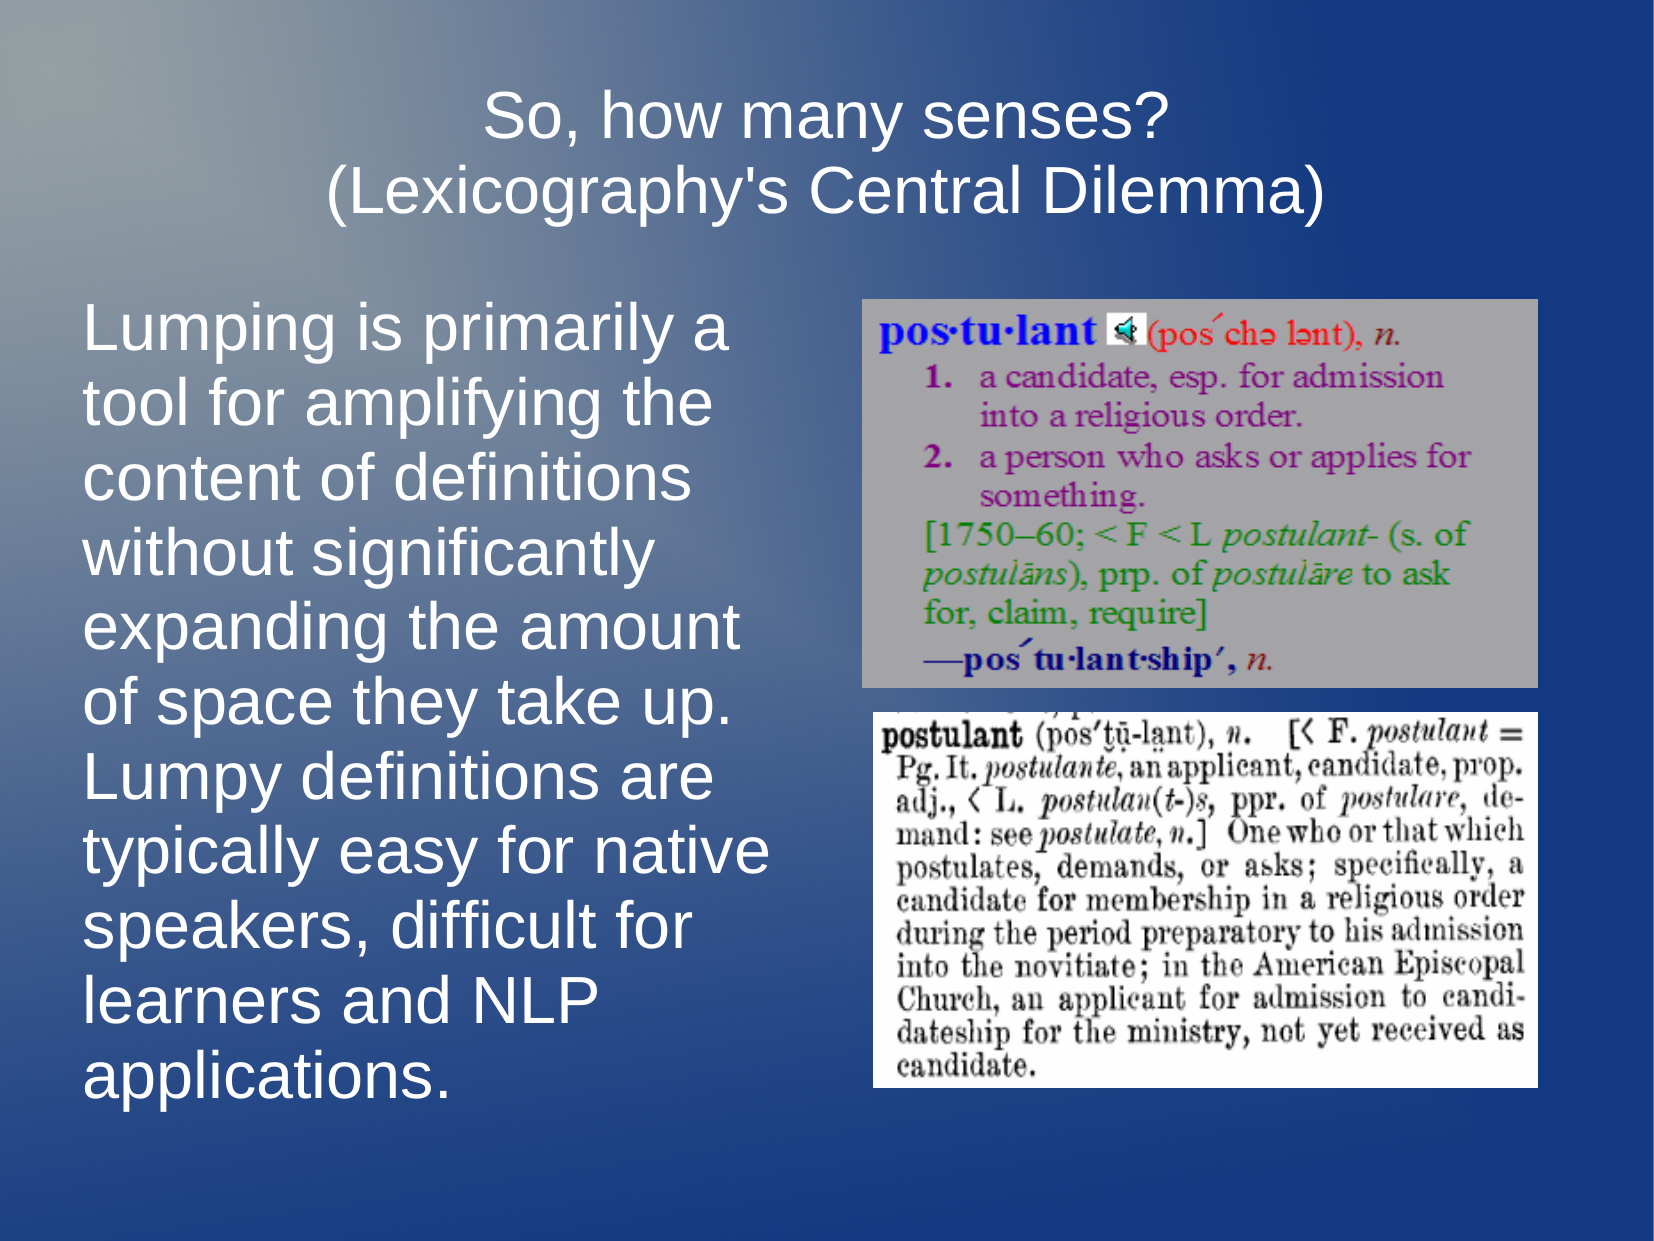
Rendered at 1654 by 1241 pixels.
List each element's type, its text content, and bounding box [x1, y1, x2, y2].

title So, how many senses? (Lexicography's Central Dilemma) [82, 49, 1571, 257]
picture [0, 0, 1654, 1241]
list Lumping is primarily a tool for amplifying the content of definitions without significantly expanding the amount of space they take up. Lumpy definitions are typically easy for native speakers, difficult for learners and NLP applications. [82, 290, 809, 1113]
